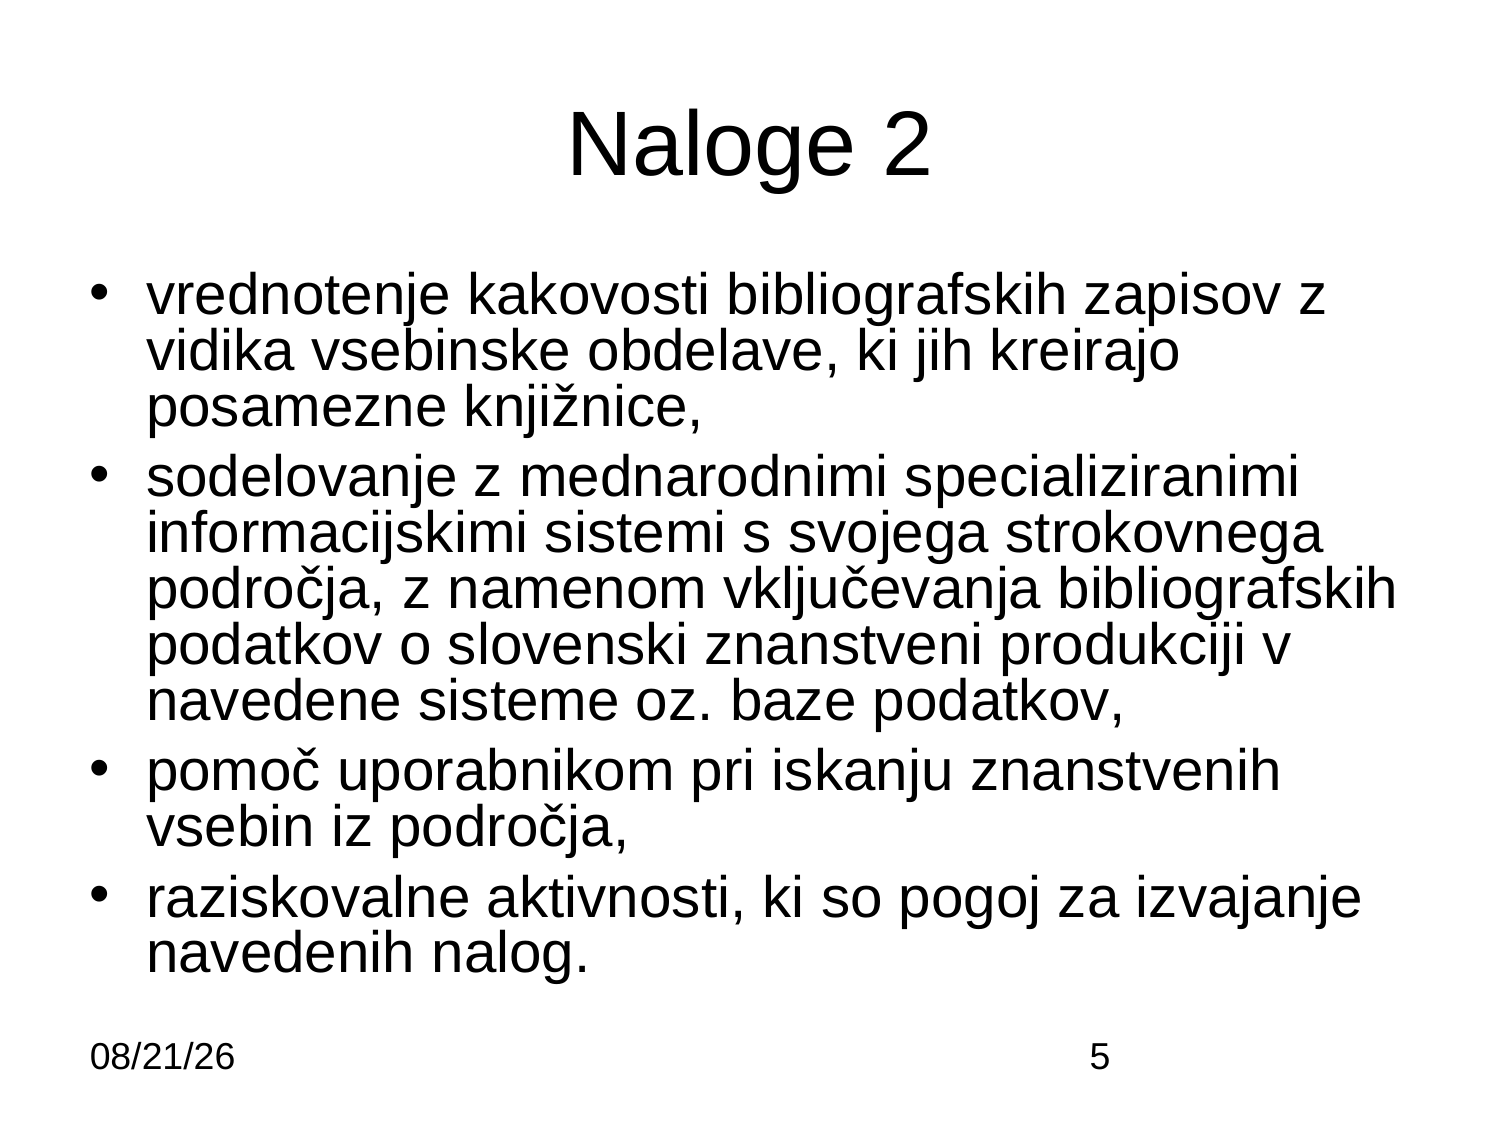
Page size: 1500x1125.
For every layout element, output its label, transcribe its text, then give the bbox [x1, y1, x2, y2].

list vrednotenje kakovosti bibliografskih zapisov z vidika vsebinske obdelave, ki jih kreirajo posamezne knjižnice, sodelovanje z mednarodnimi specializiranimi informacijskimi sistemi s svojega strokovnega področja, z namenom vključevanja bibliografskih podatkov o slovenski znanstveni produkciji v navedene sisteme oz. baze podatkov, pomoč uporabnikom pri iskanju znanstvenih vsebin iz področja, raziskovalne aktivnosti, ki so pogoj za izvajanje navedenih nalog. [75, 262, 1426, 1125]
title Naloge 2 [75, 45, 1426, 233]
